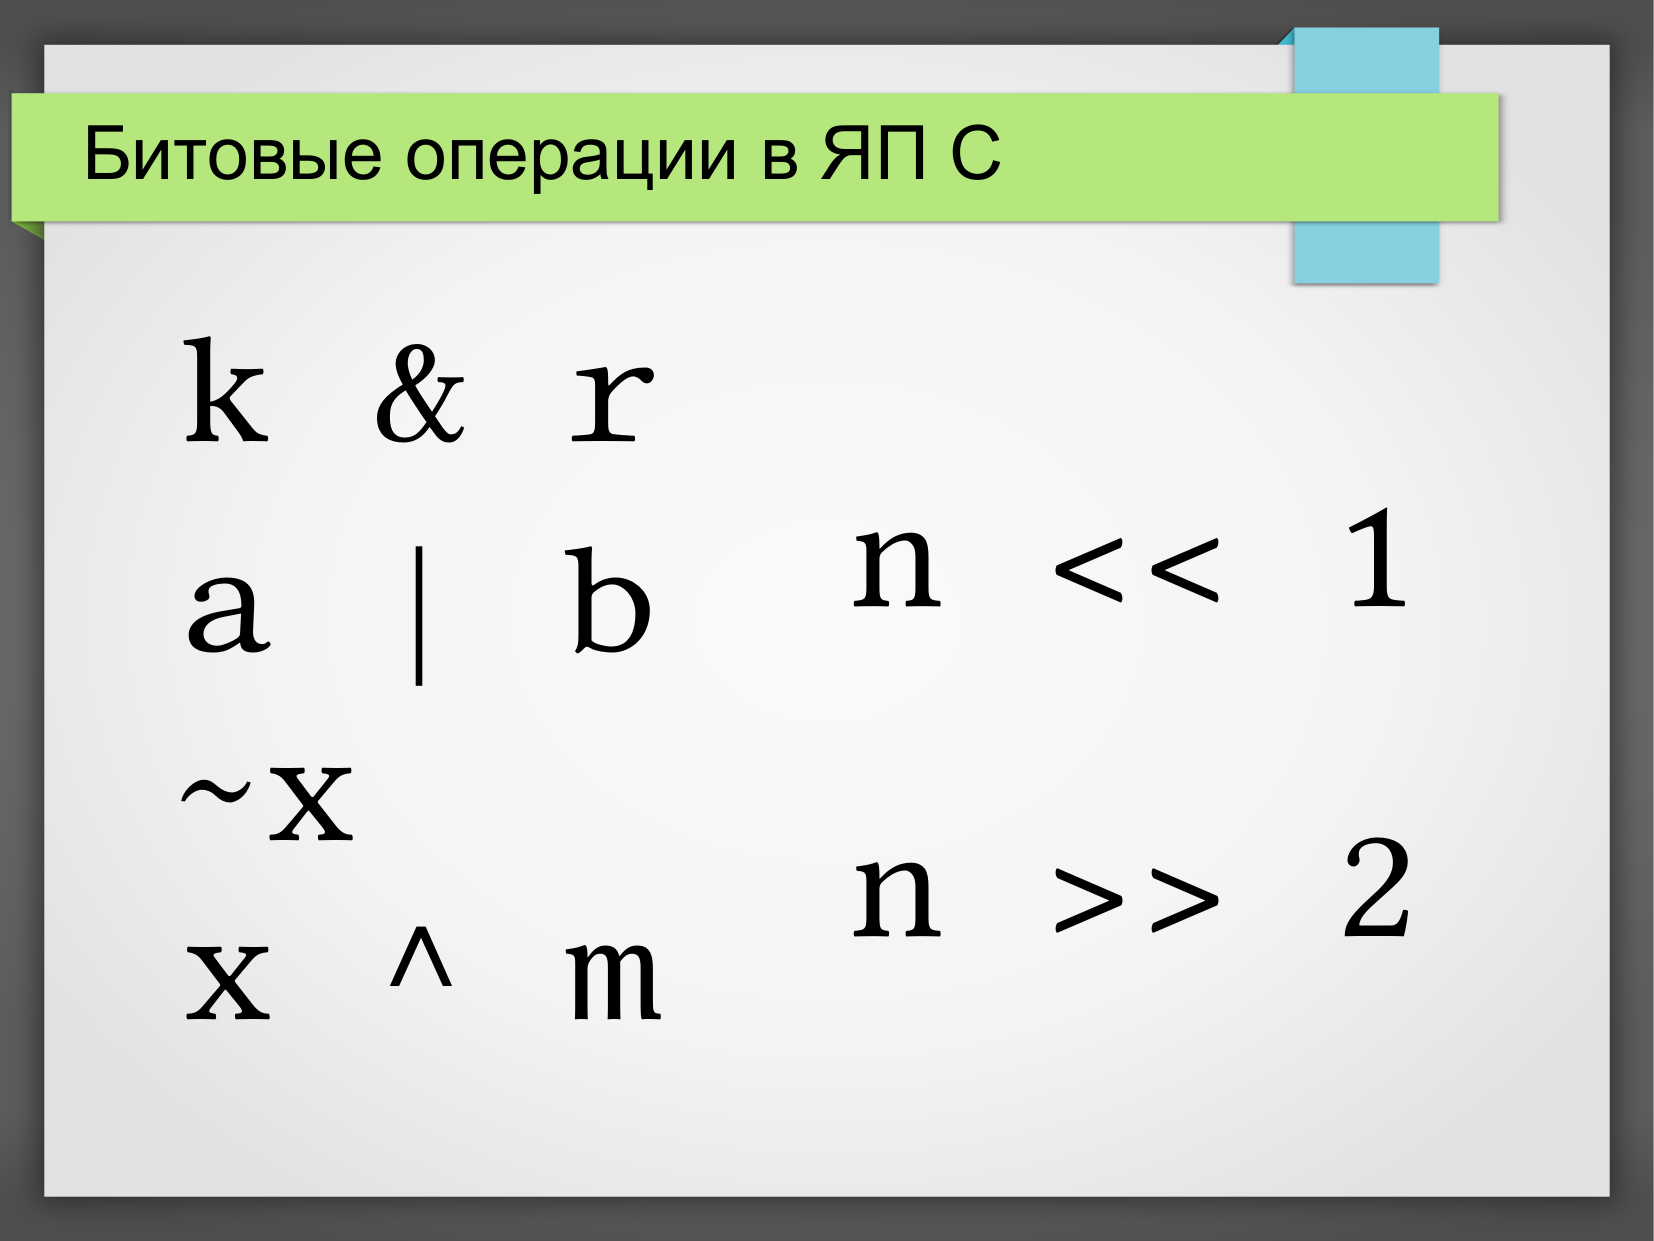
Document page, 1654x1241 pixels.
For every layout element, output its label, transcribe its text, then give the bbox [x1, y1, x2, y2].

title Битовые операции в ЯП C [82, 94, 1264, 213]
text_box n >> 2 [834, 795, 1441, 982]
text_box x ^ m [167, 877, 708, 1096]
text_box a | b [165, 510, 766, 801]
picture [0, 0, 1654, 1241]
text_box ~x [153, 699, 376, 886]
text_box n << 1 [834, 465, 1441, 652]
text_box k & r [165, 300, 675, 487]
